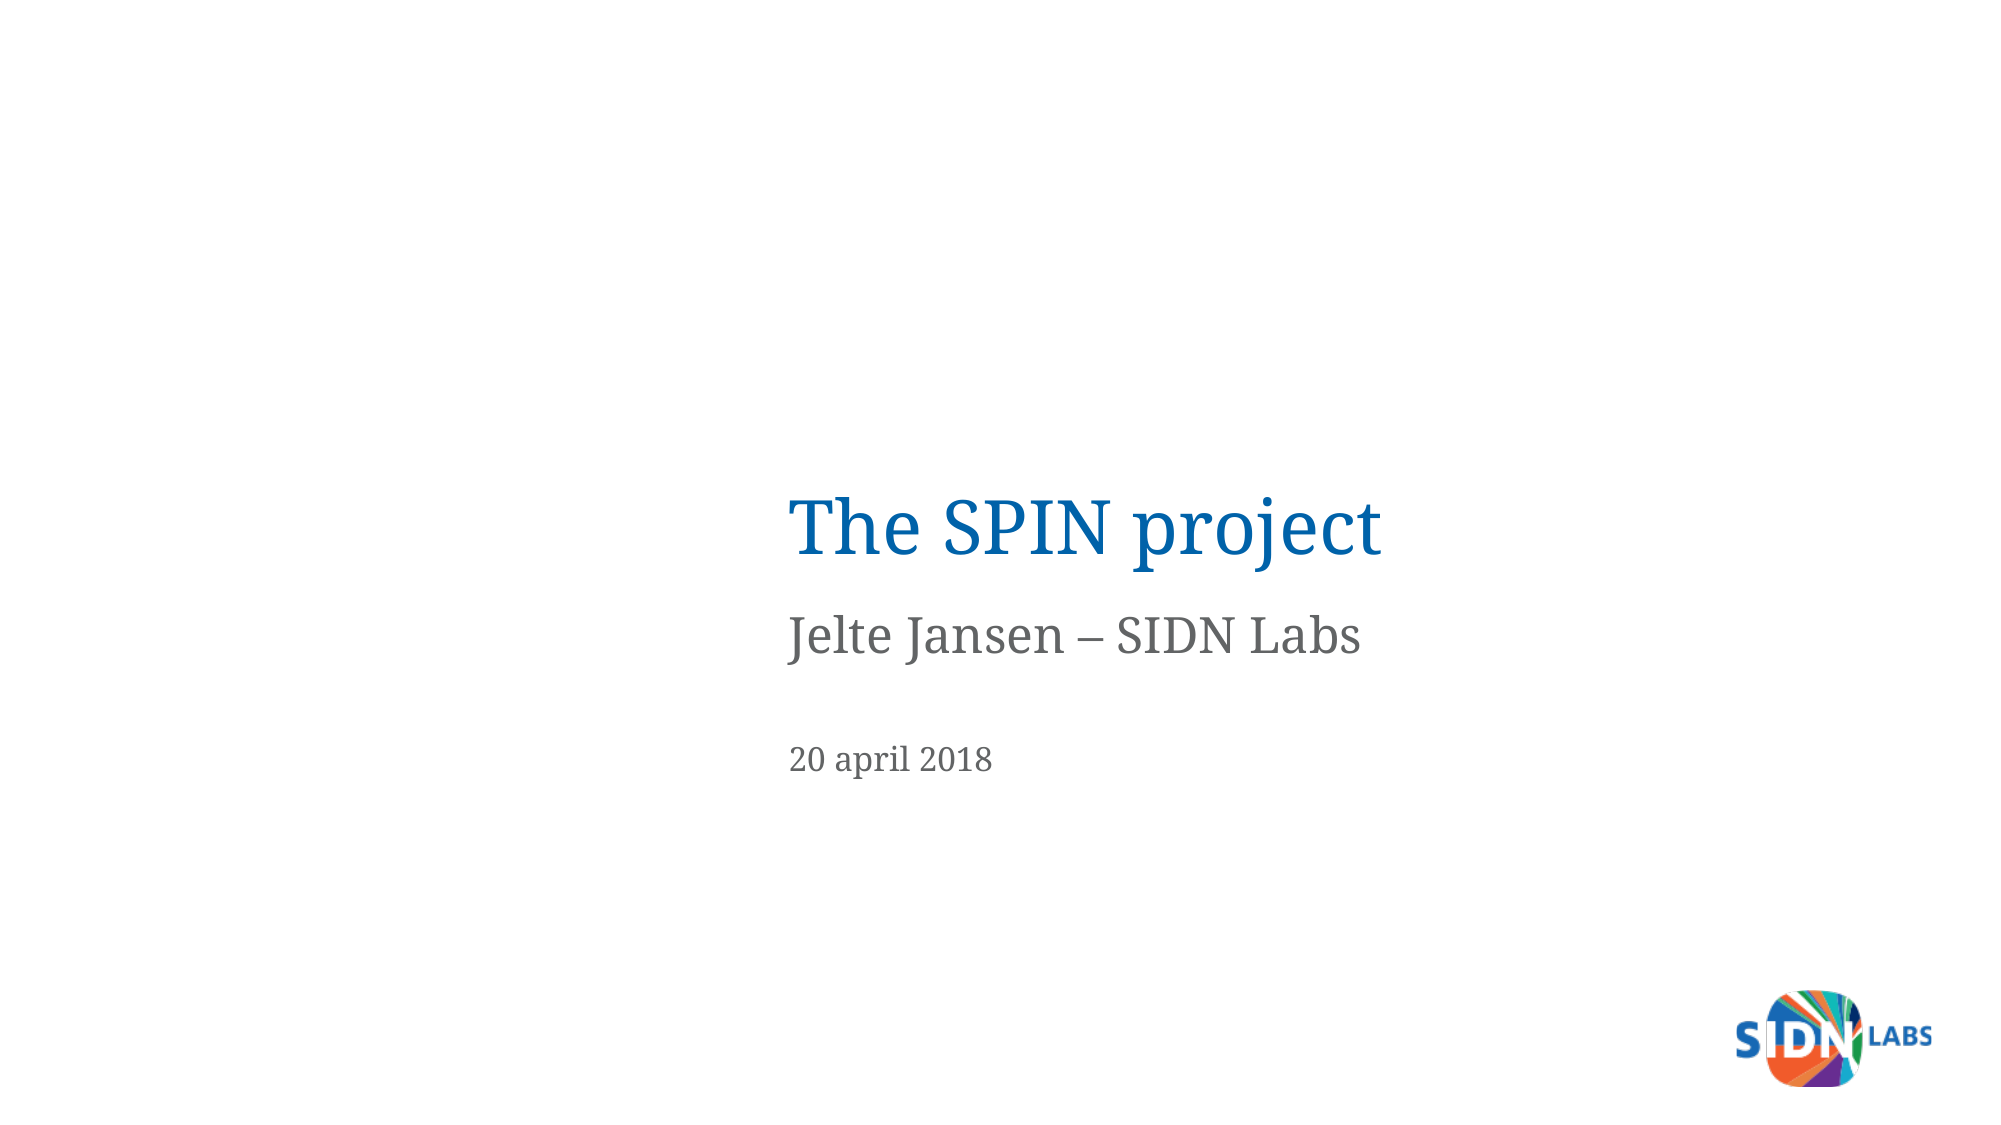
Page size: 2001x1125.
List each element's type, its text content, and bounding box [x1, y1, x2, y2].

text_box Jelte Jansen – SIDN Labs [789, 585, 1925, 684]
text_box The SPIN project [789, 333, 1925, 585]
text_box 20 april 2018 [773, 728, 1224, 788]
